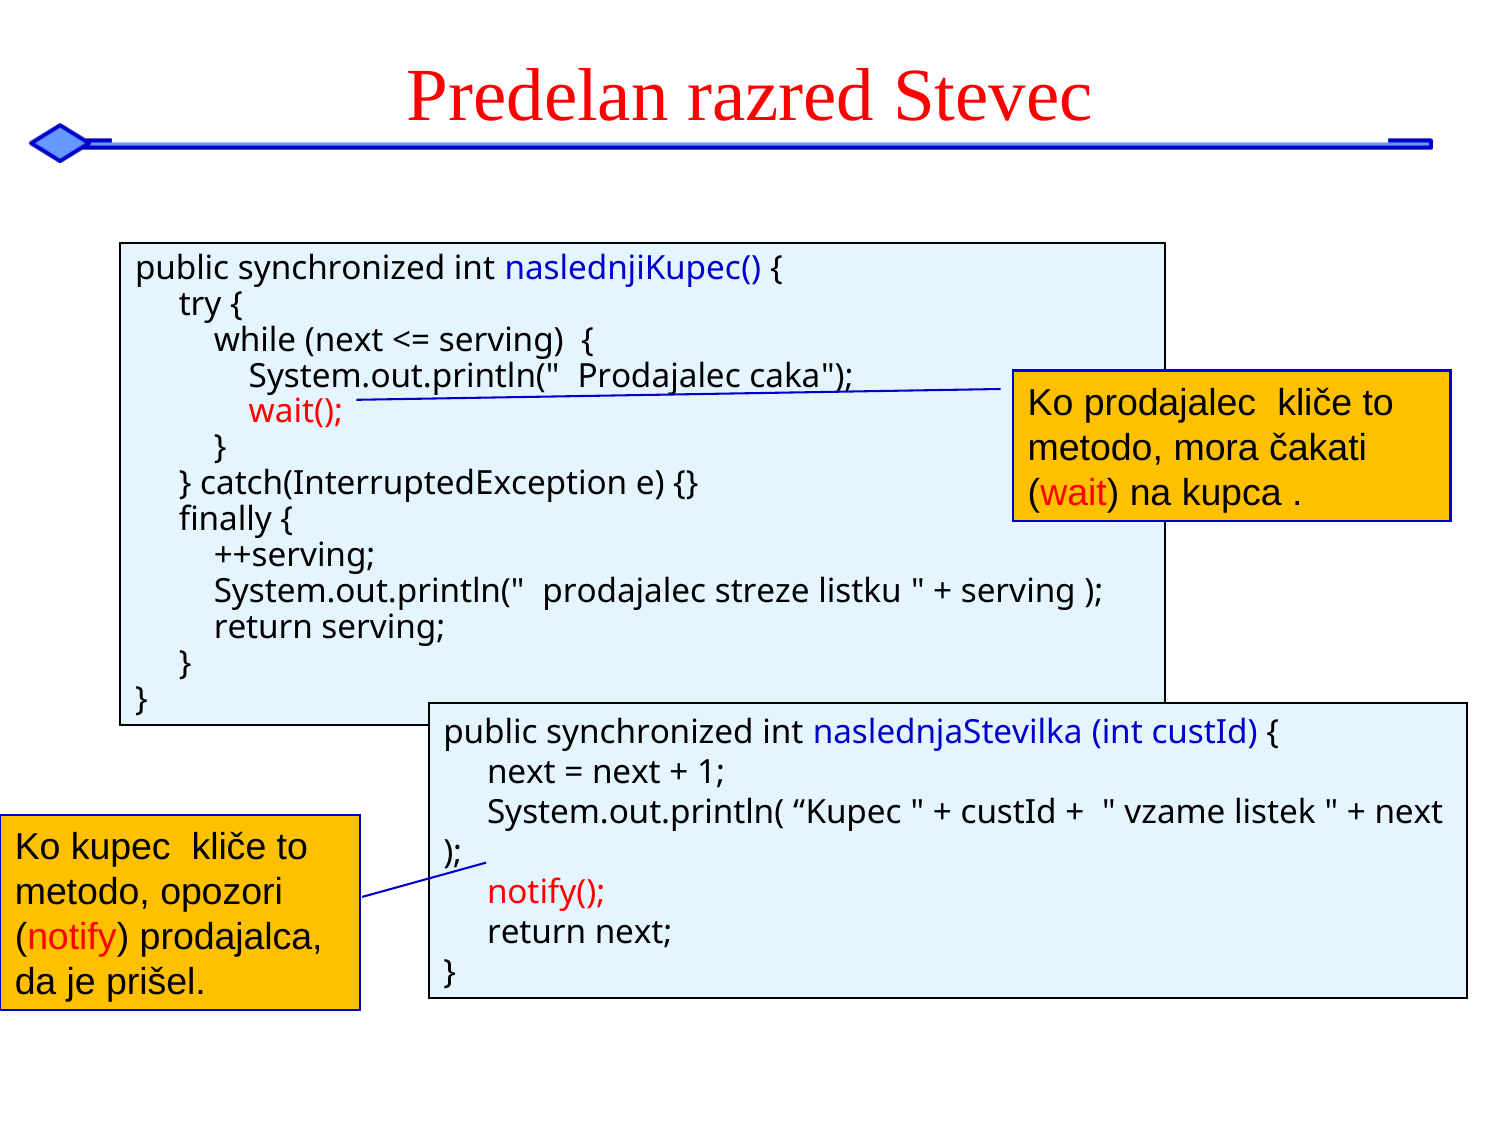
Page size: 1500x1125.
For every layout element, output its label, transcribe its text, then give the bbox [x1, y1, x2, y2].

text_box public synchronized int naslednjaStevilka (int custId) { next = next + 1; System.out.println( “Kupec " + custId + " vzame listek " + next ); notify(); return next; } [428, 703, 1467, 998]
title Predelan razred Stevec [111, 37, 1389, 143]
text_box public synchronized int naslednjiKupec() { try { while (next <= serving) { System.out.println(" Prodajalec caka"); wait(); } } catch(InterruptedException e) {} finally { ++serving; System.out.println(" prodajalec streze listku " + serving ); return serving; } } [120, 242, 1166, 726]
text_box Ko kupec kliče to metodo, opozori (notify) prodajalca, da je prišel. [0, 815, 360, 1010]
picture [28, 122, 1434, 164]
text_box Ko prodajalec kliče to metodo, mora čakati (wait) na kupca . [1013, 371, 1451, 521]
